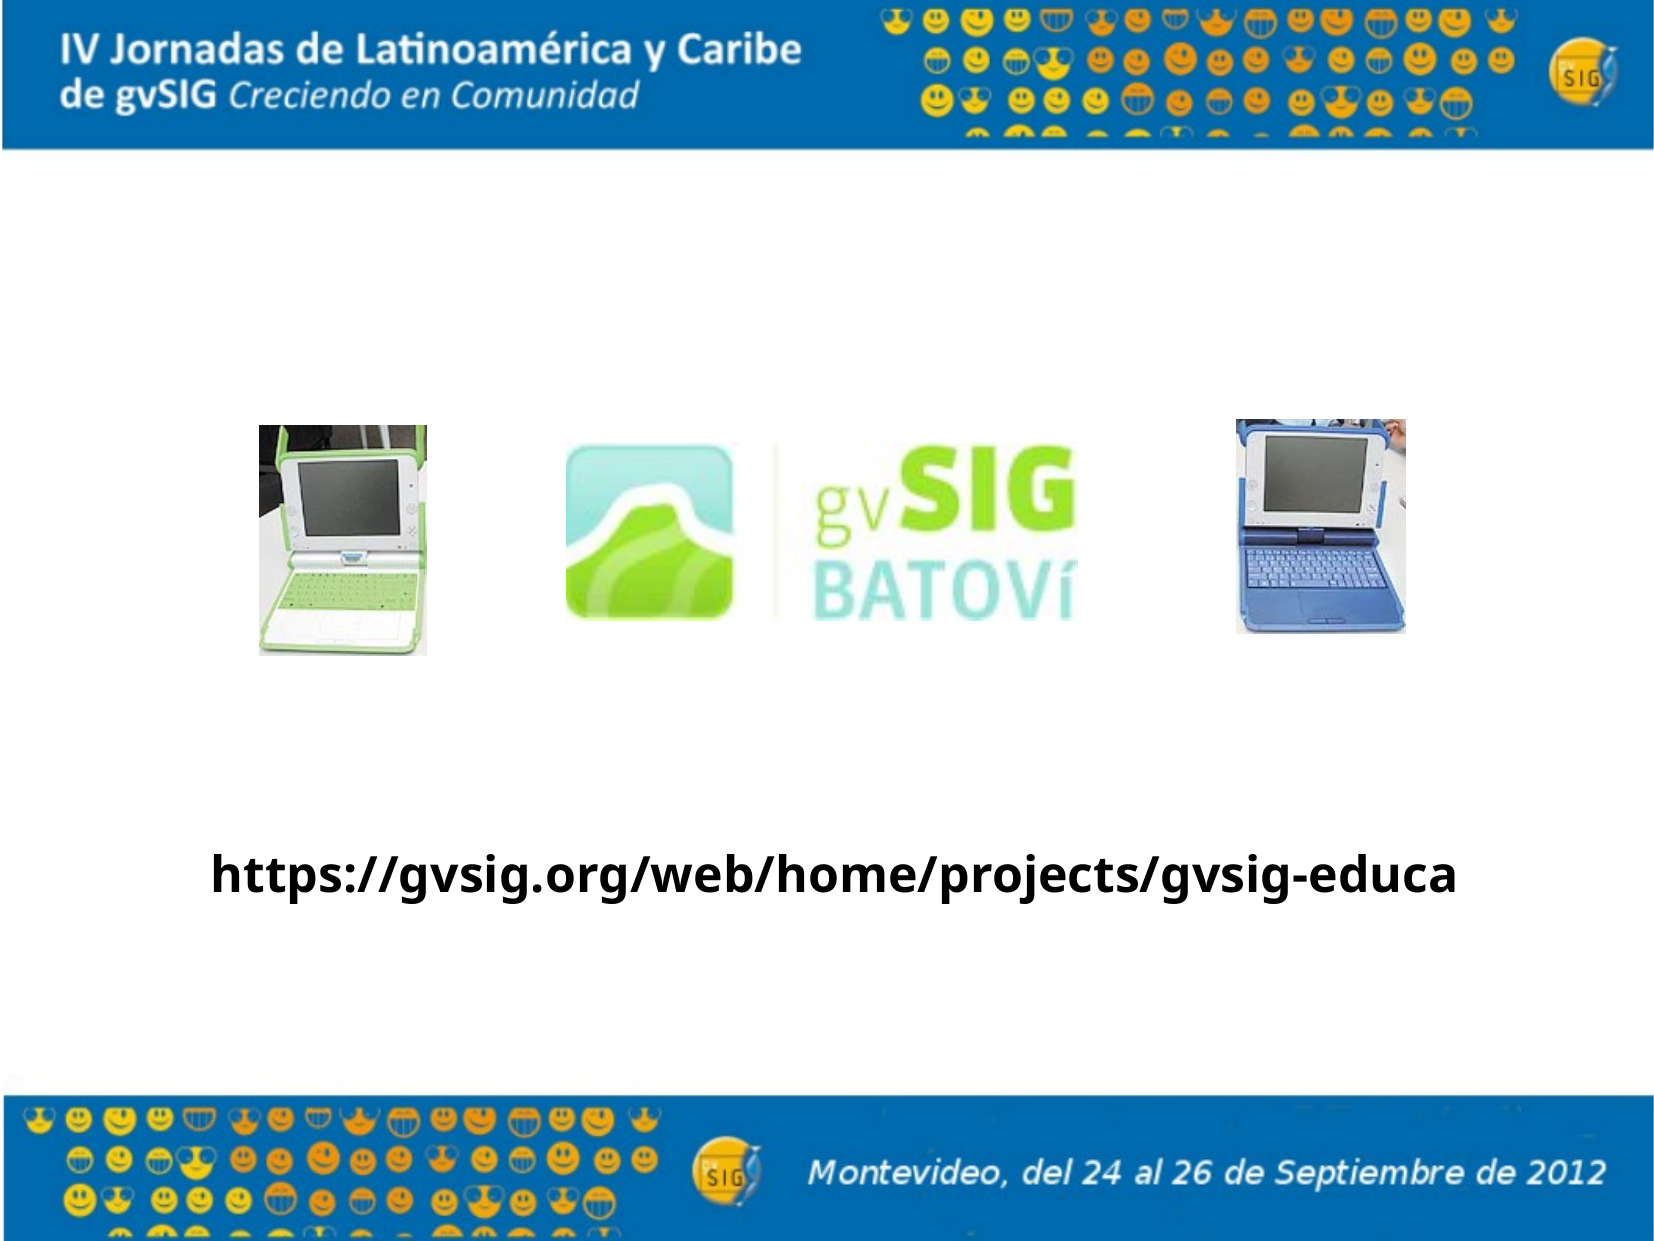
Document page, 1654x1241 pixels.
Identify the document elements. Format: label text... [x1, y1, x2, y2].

text_box https://gvsig.org/web/home/projects/gvsig-educa [195, 831, 1489, 916]
picture [1, 0, 1654, 1241]
